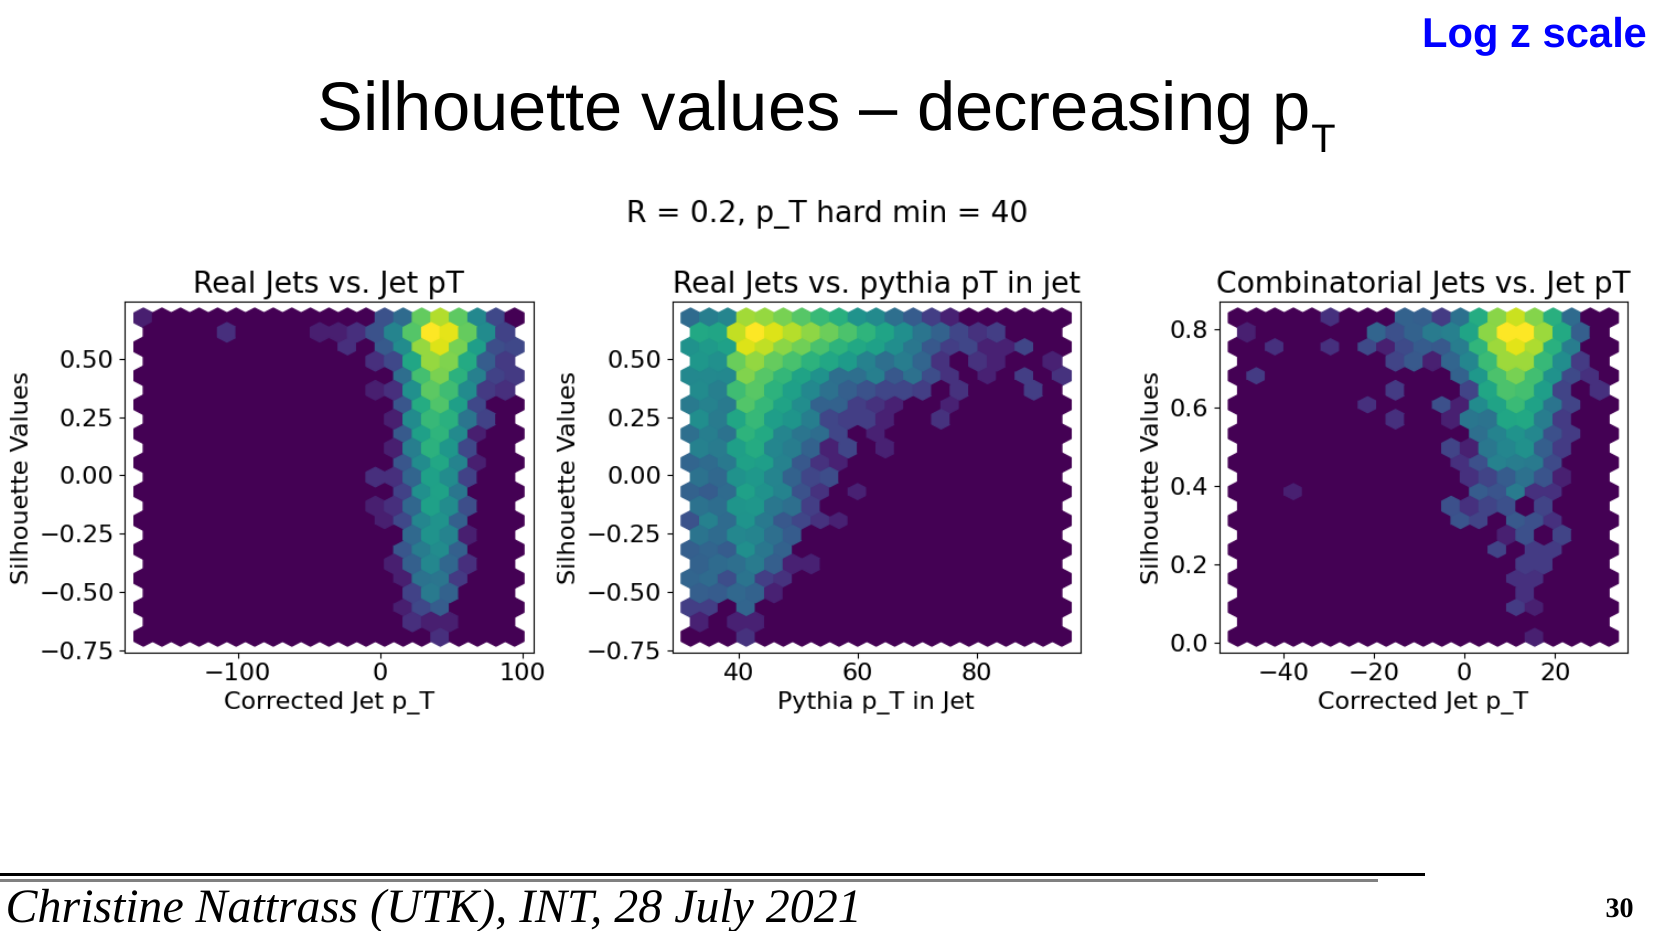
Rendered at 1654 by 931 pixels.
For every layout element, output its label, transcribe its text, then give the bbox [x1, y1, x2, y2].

text_box Log z scale [1176, 2, 1654, 88]
title Silhouette values – decreasing pT [82, 37, 1571, 189]
picture [0, 189, 1654, 741]
